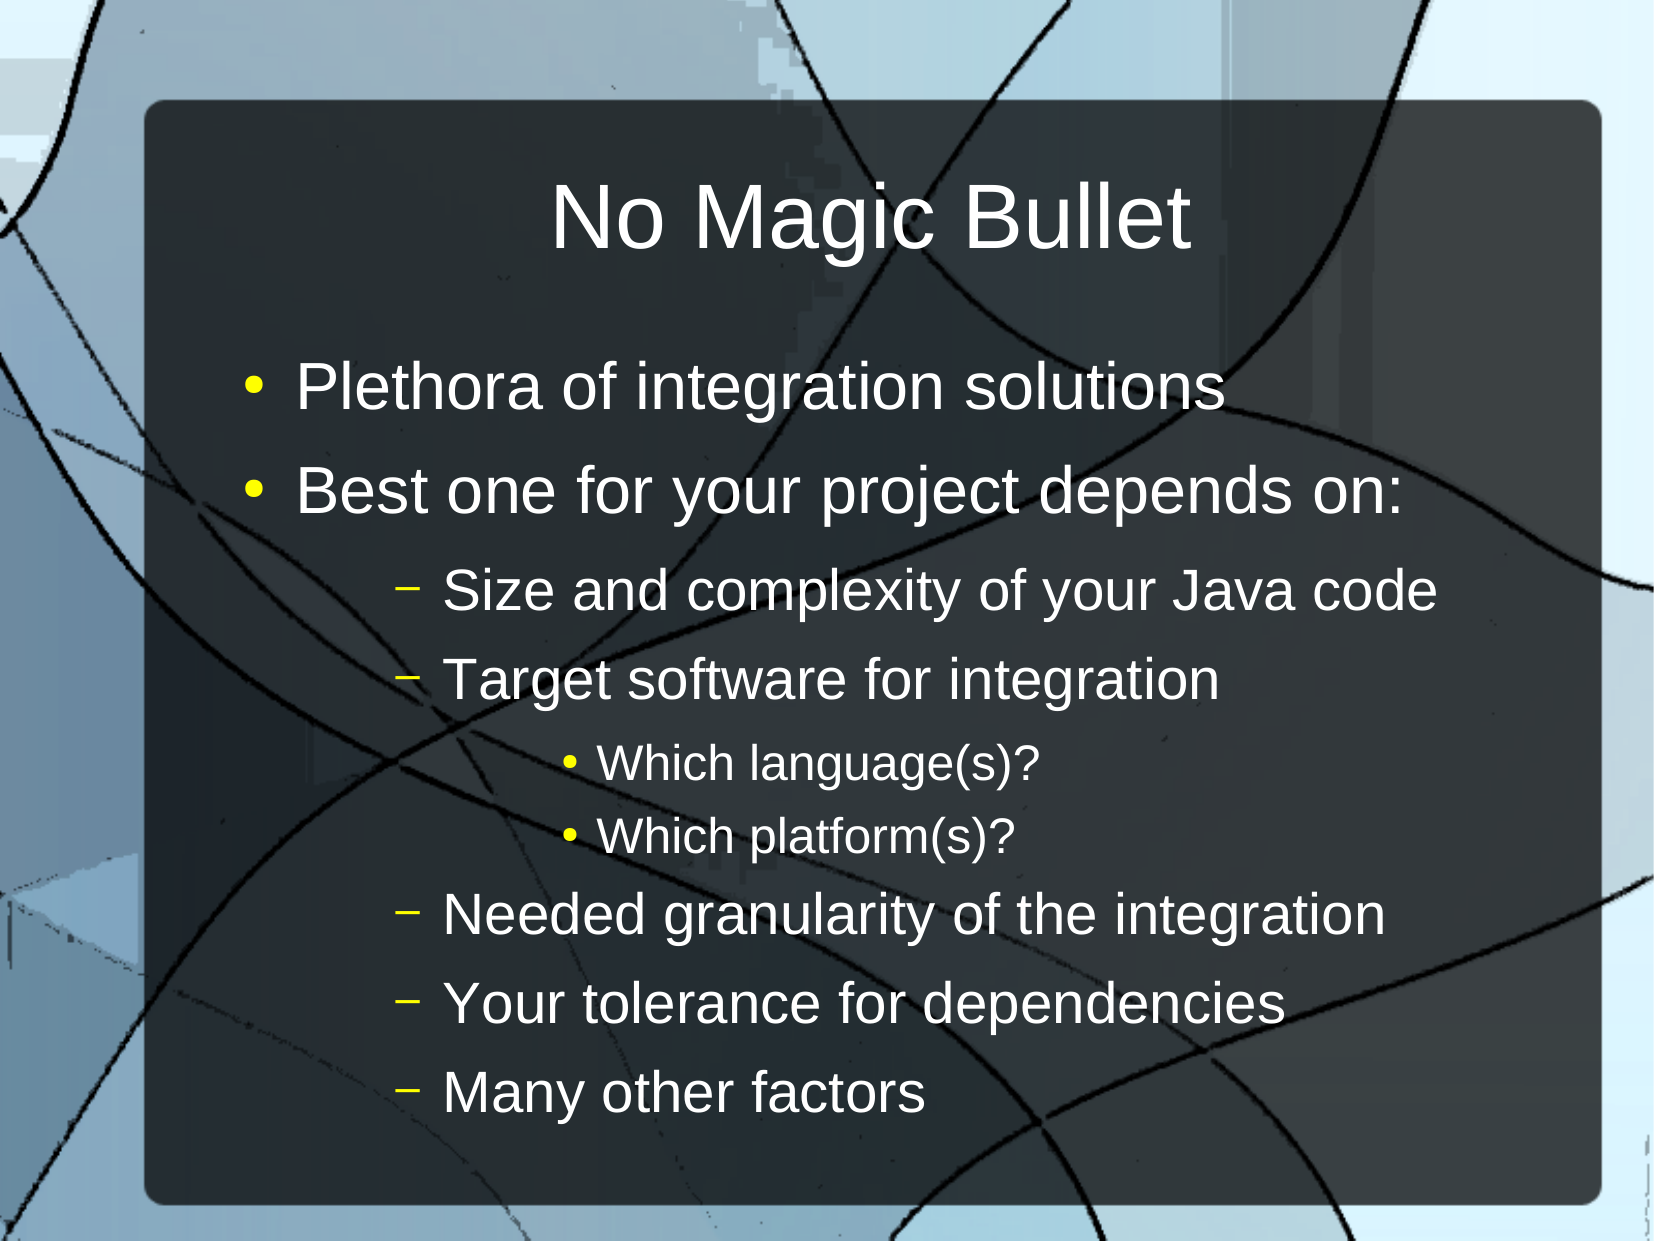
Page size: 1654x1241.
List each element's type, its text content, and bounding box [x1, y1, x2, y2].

title No Magic Bullet [159, 108, 1583, 325]
list Plethora of integration solutions Best one for your project depends on: Size and complexity of your Java code Target software for integration Which language(s)? Which platform(s)? Needed granularity of the integration Your tolerance for dependencies Many other factors [206, 349, 1571, 1168]
picture [0, 0, 1654, 1241]
